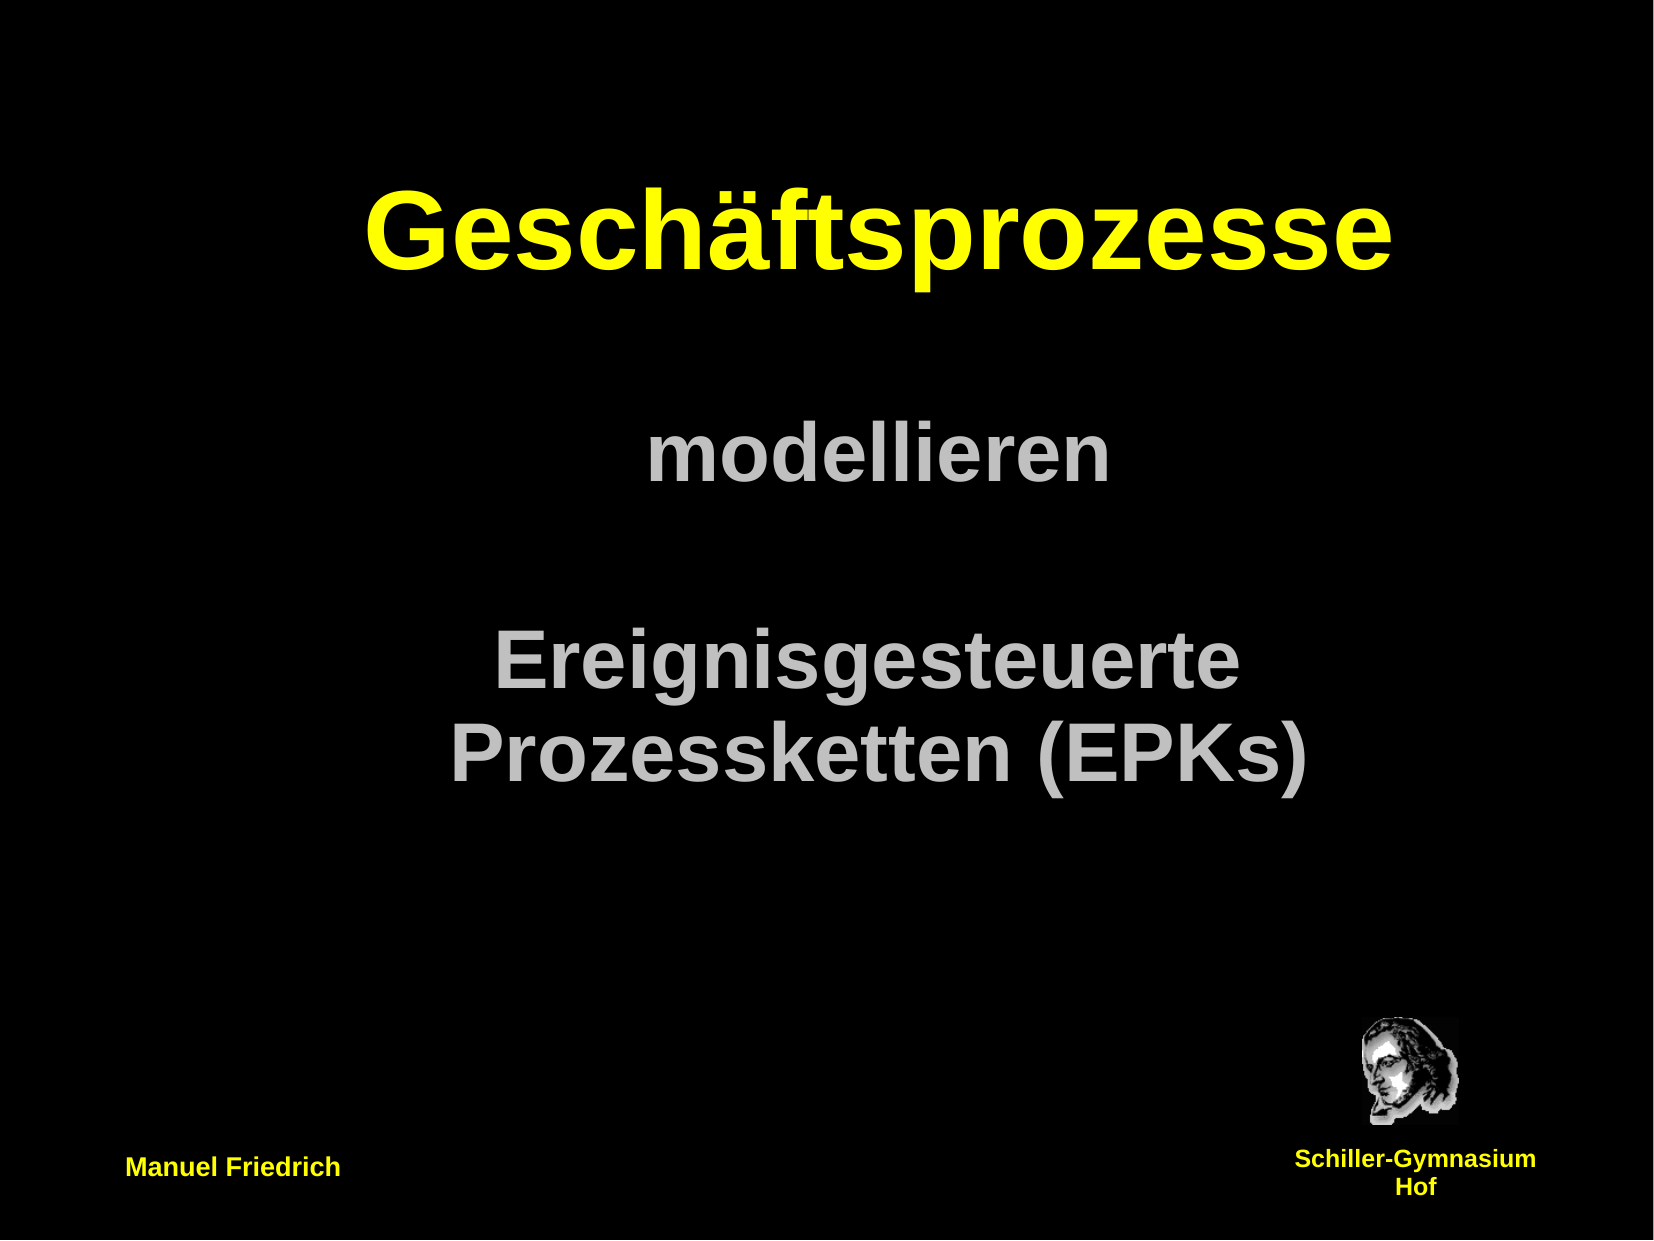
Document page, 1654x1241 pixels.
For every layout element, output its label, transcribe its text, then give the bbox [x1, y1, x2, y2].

text_box Manuel Friedrich [124, 1151, 351, 1184]
picture [1362, 1017, 1459, 1125]
text_box Geschäftsprozesse modellieren Ereignisgesteuerte Prozessketten (EPKs) [363, 167, 1419, 802]
text_box Schiller-Gymnasium Hof [1294, 1145, 1547, 1205]
